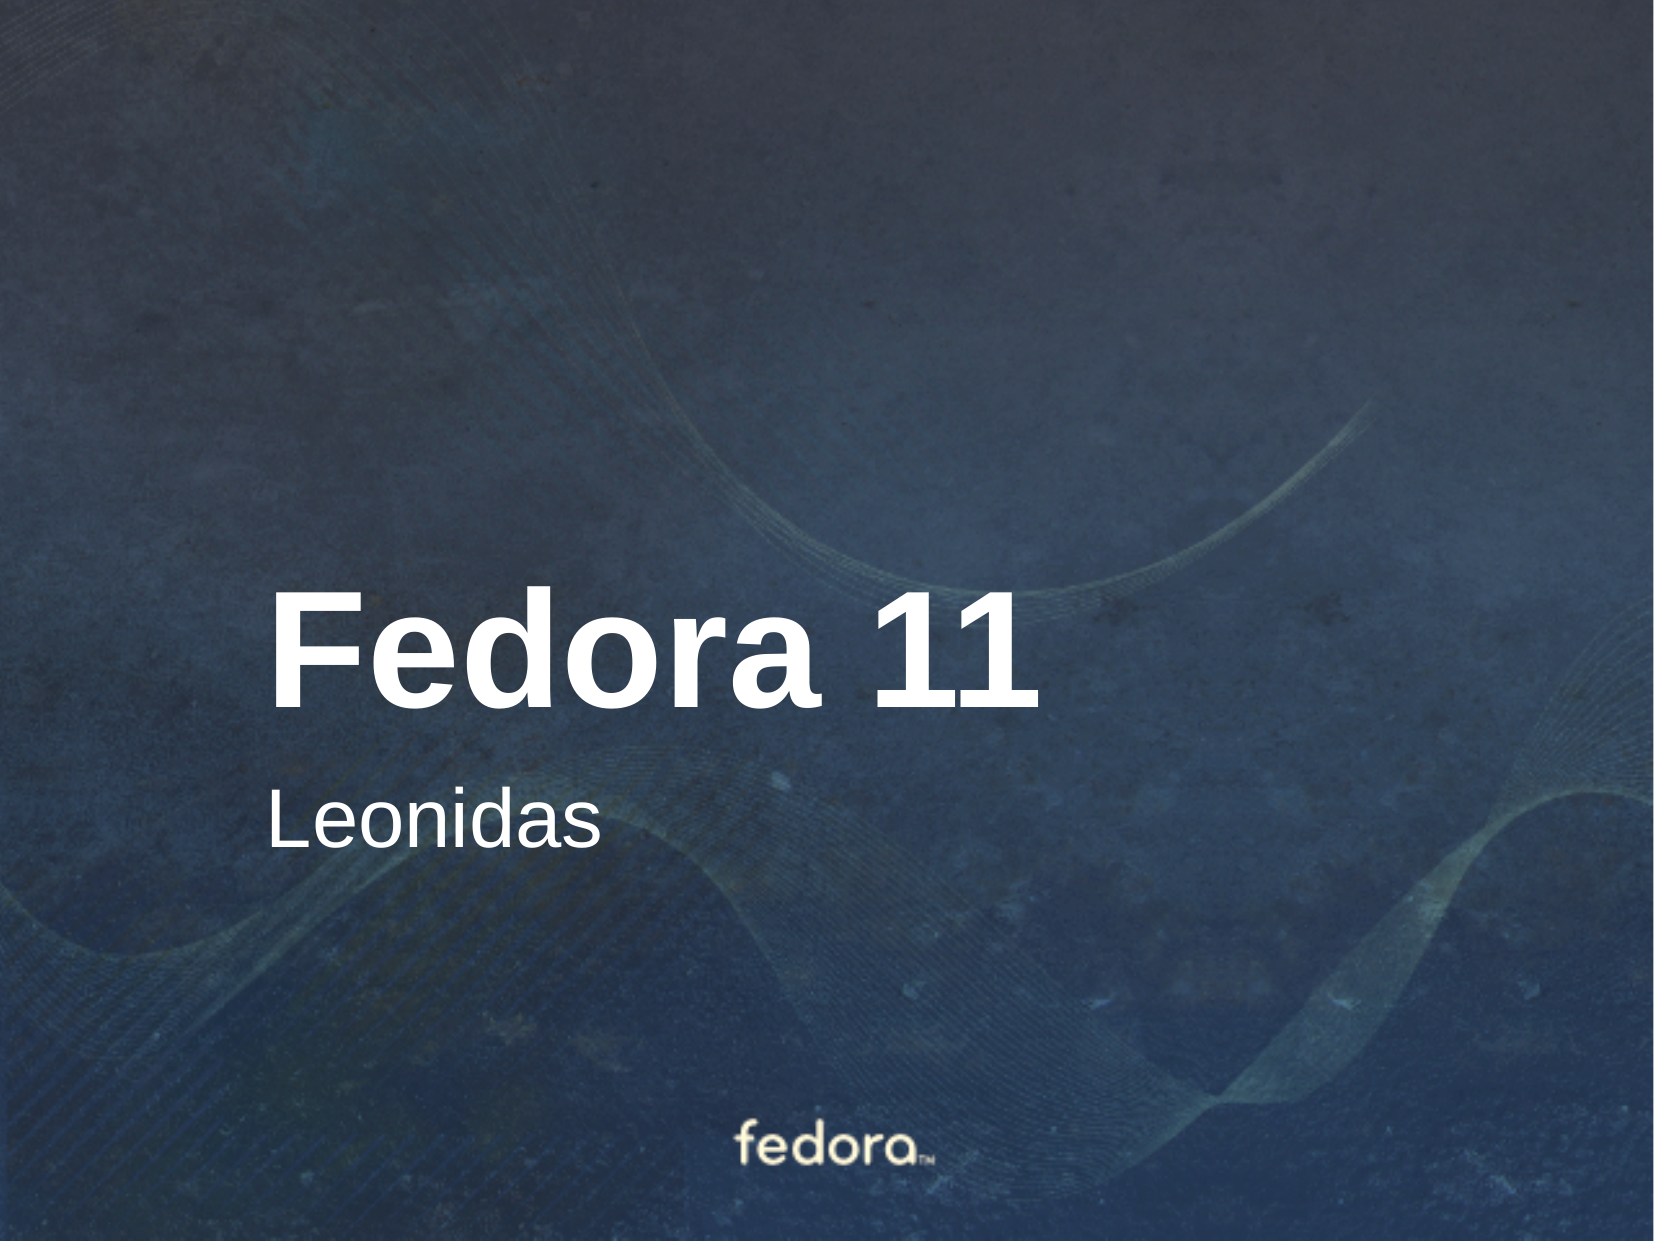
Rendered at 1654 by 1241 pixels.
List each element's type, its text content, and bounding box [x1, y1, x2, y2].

picture [0, 0, 1654, 1241]
text_box Fedora 11 Leonidas [265, 556, 1595, 866]
